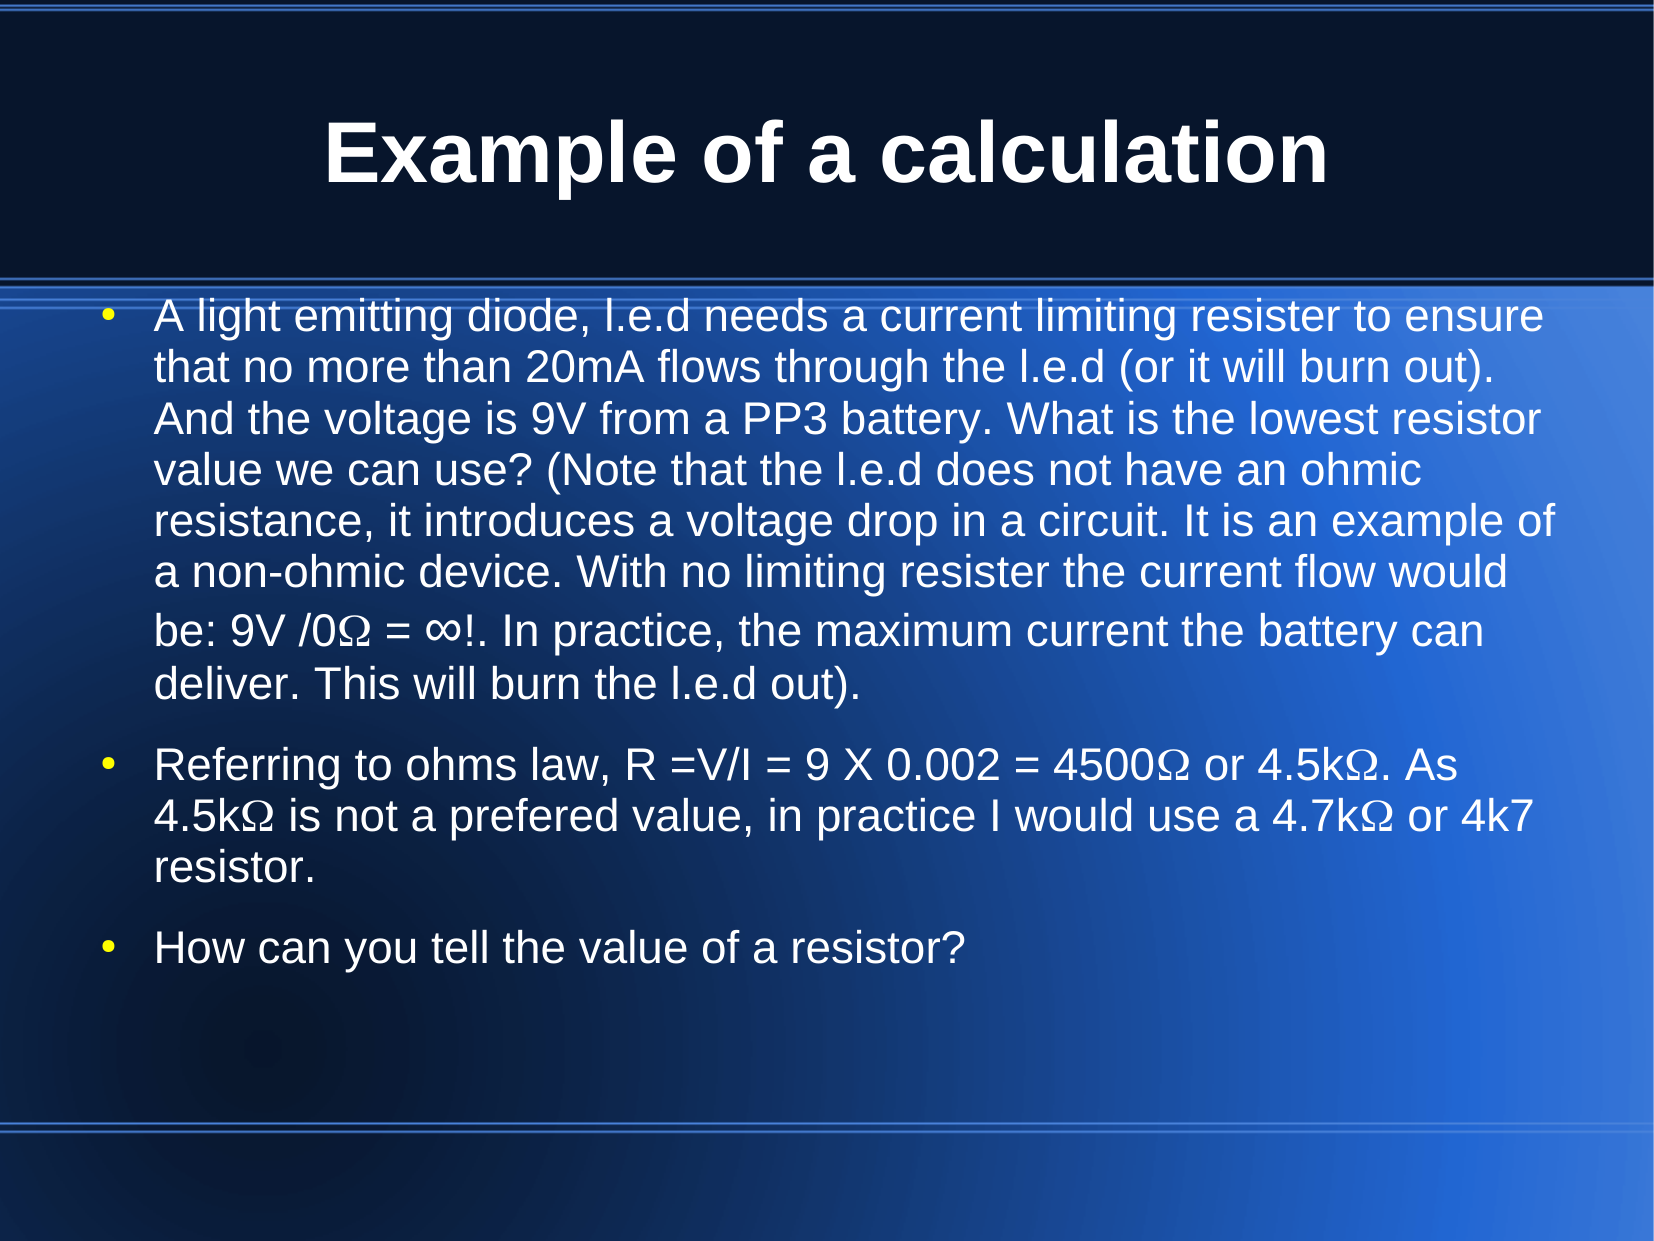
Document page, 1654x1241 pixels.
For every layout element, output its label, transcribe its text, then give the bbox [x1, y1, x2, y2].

title Example of a calculation [82, 49, 1571, 257]
list A light emitting diode, l.e.d needs a current limiting resister to ensure that no more than 20mA flows through the l.e.d (or it will burn out). And the voltage is 9V from a PP3 battery. What is the lowest resistor value we can use? (Note that the l.e.d does not have an ohmic resistance, it introduces a voltage drop in a circuit. It is an example of a non-ohmic device. With no limiting resister the current flow would be: 9V /0W = ∞!. In practice, the maximum current the battery can deliver. This will burn the l.e.d out). Referring to ohms law, R =V/I = 9 X 0.002 = 4500W or 4.5kW. As 4.5kW is not a prefered value, in practice I would use a 4.7kW or 4k7 resistor. How can you tell the value of a resistor? [82, 290, 1571, 1109]
picture [0, 0, 1654, 1241]
